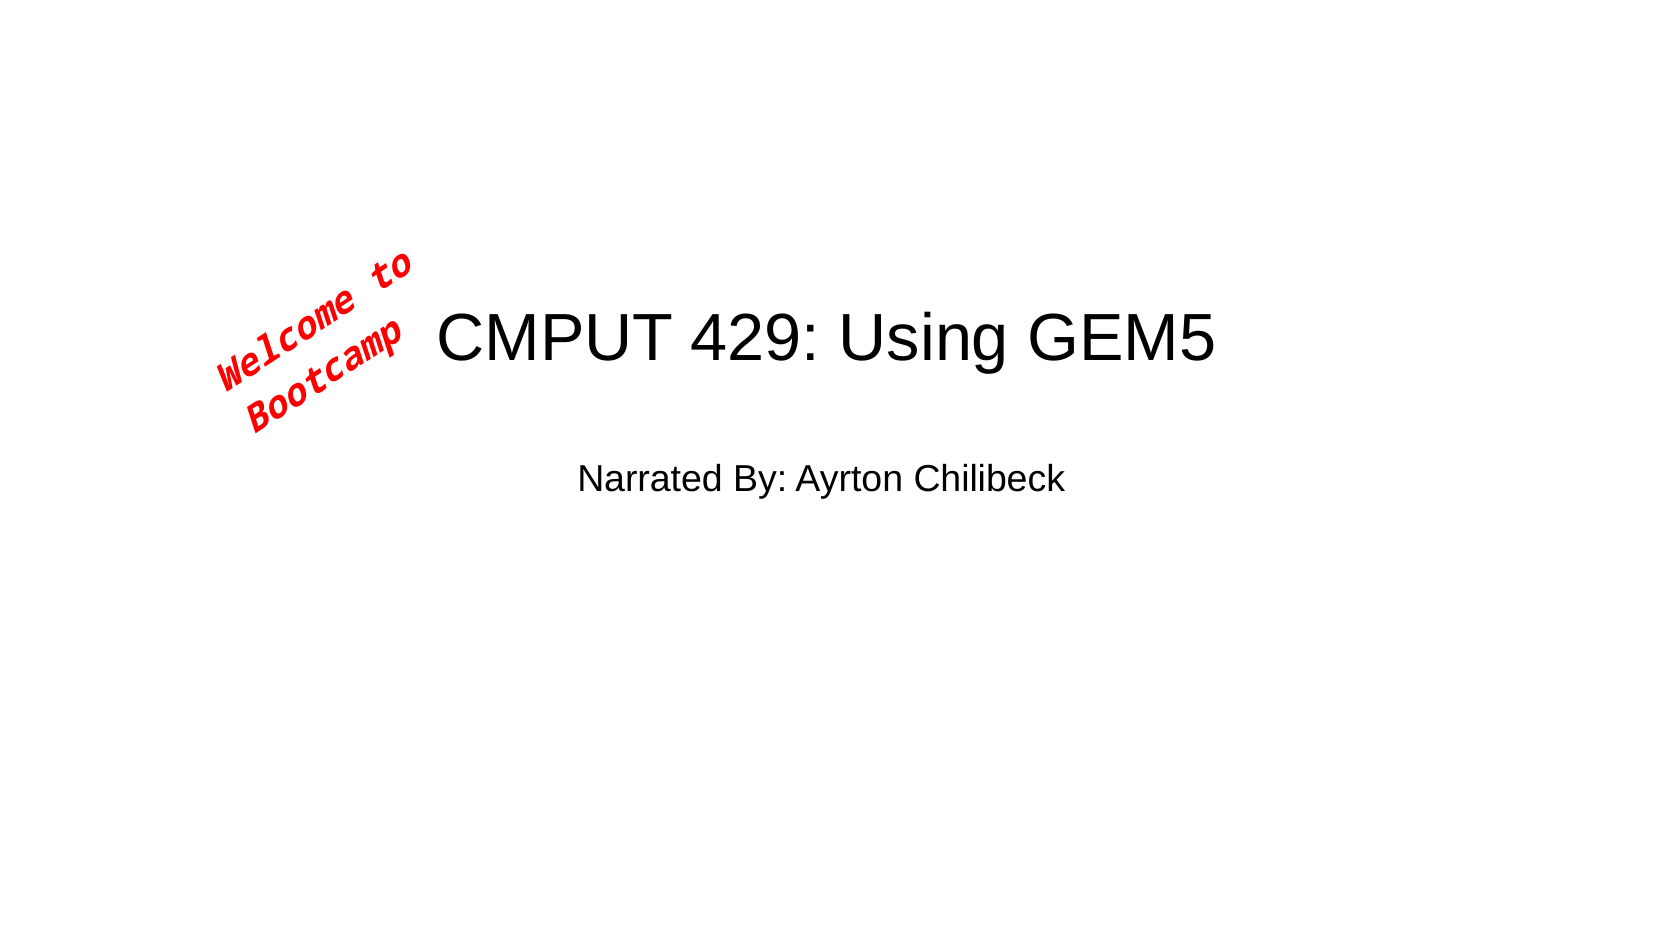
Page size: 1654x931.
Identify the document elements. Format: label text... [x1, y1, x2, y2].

text_box Welcome to Bootcamp [187, 115, 598, 413]
text_box Narrated By: Ayrton Chilibeck [562, 450, 1126, 507]
subtitle CMPUT 429: Using GEM5 [82, 225, 1571, 451]
